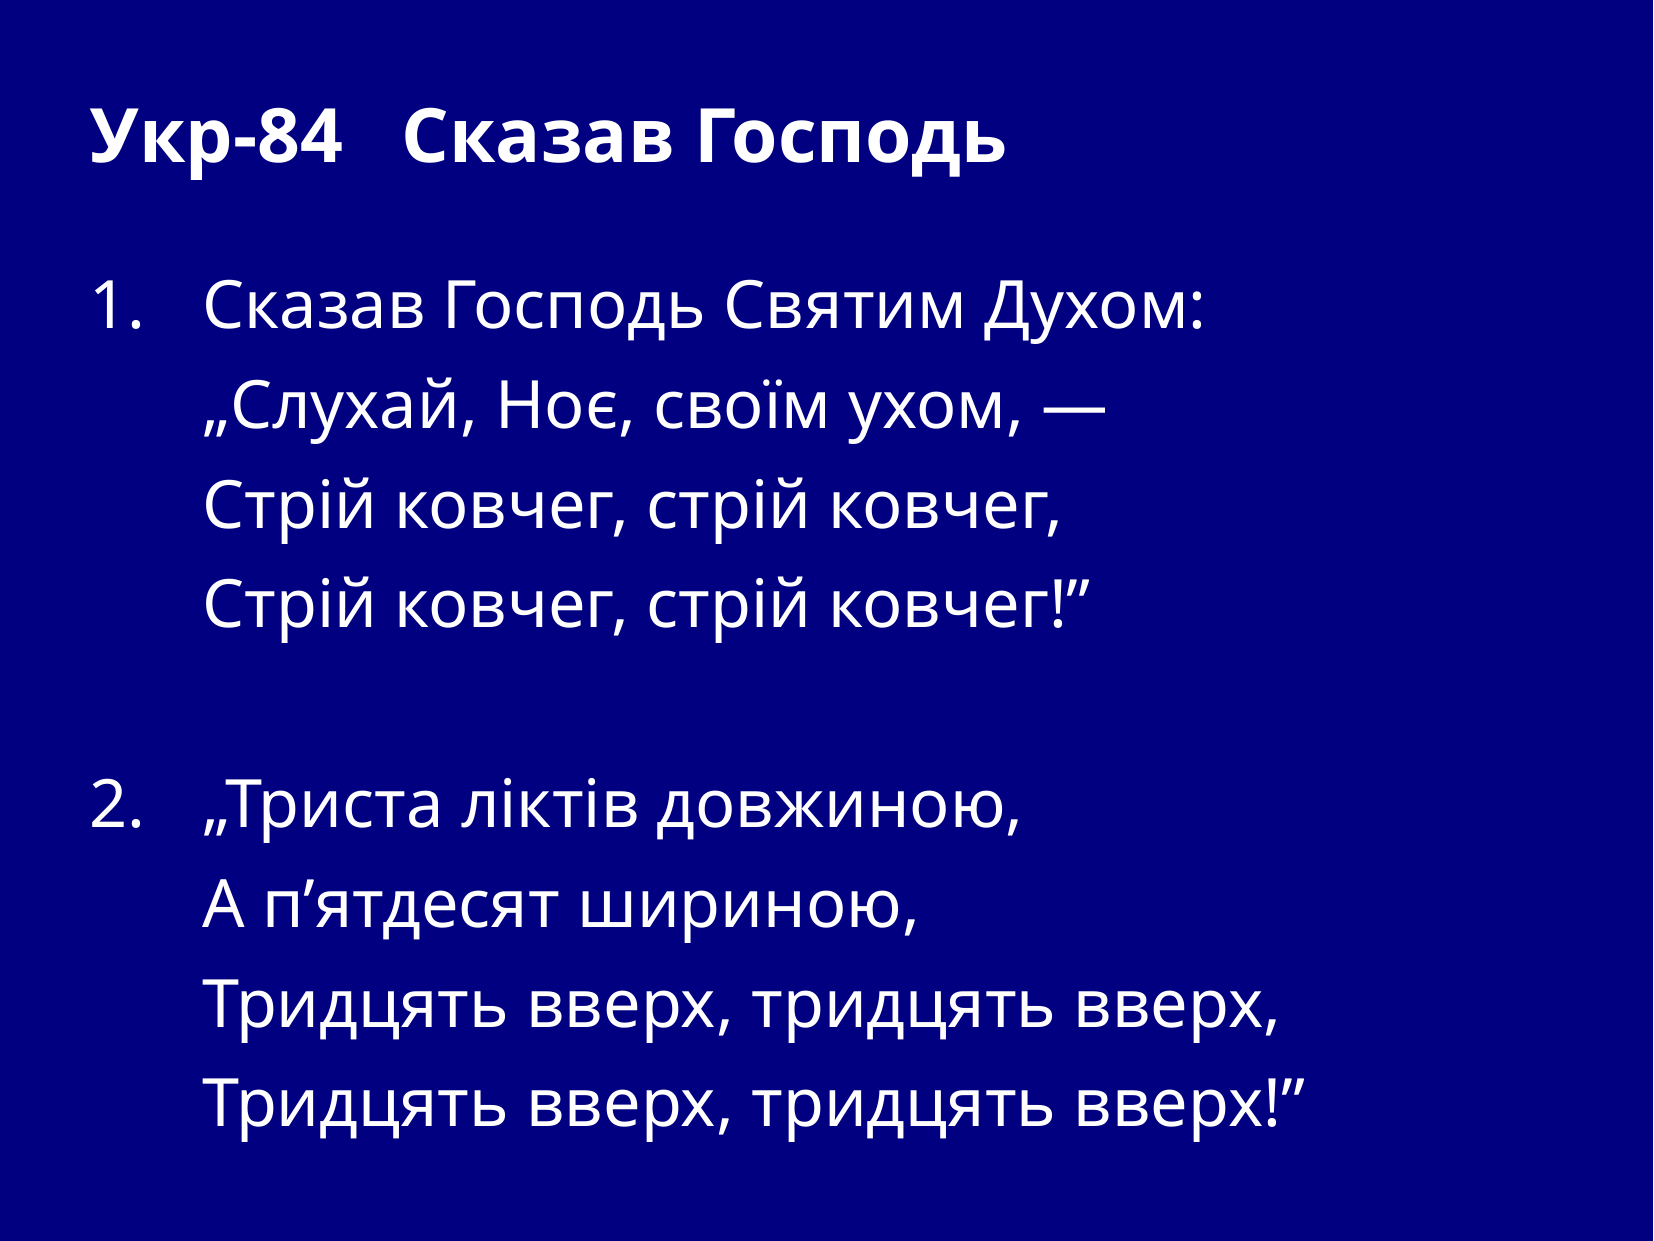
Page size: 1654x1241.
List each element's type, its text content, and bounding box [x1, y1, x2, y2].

text_box 1. Сказав Господь Святим Духом: „Слухай, Ноє, своїм ухом, ― Стрій ковчег, стрій ковчег, Стрій ковчег, стрій ковчег!” 2. „Триста ліктів довжиною, А п’ятдесят шириною, Тридцять вверх, тридцять вверх, Тридцять вверх, тридцять вверх!” [75, 188, 1576, 1163]
text_box Укр-84 Сказав Господь [75, 75, 1576, 188]
